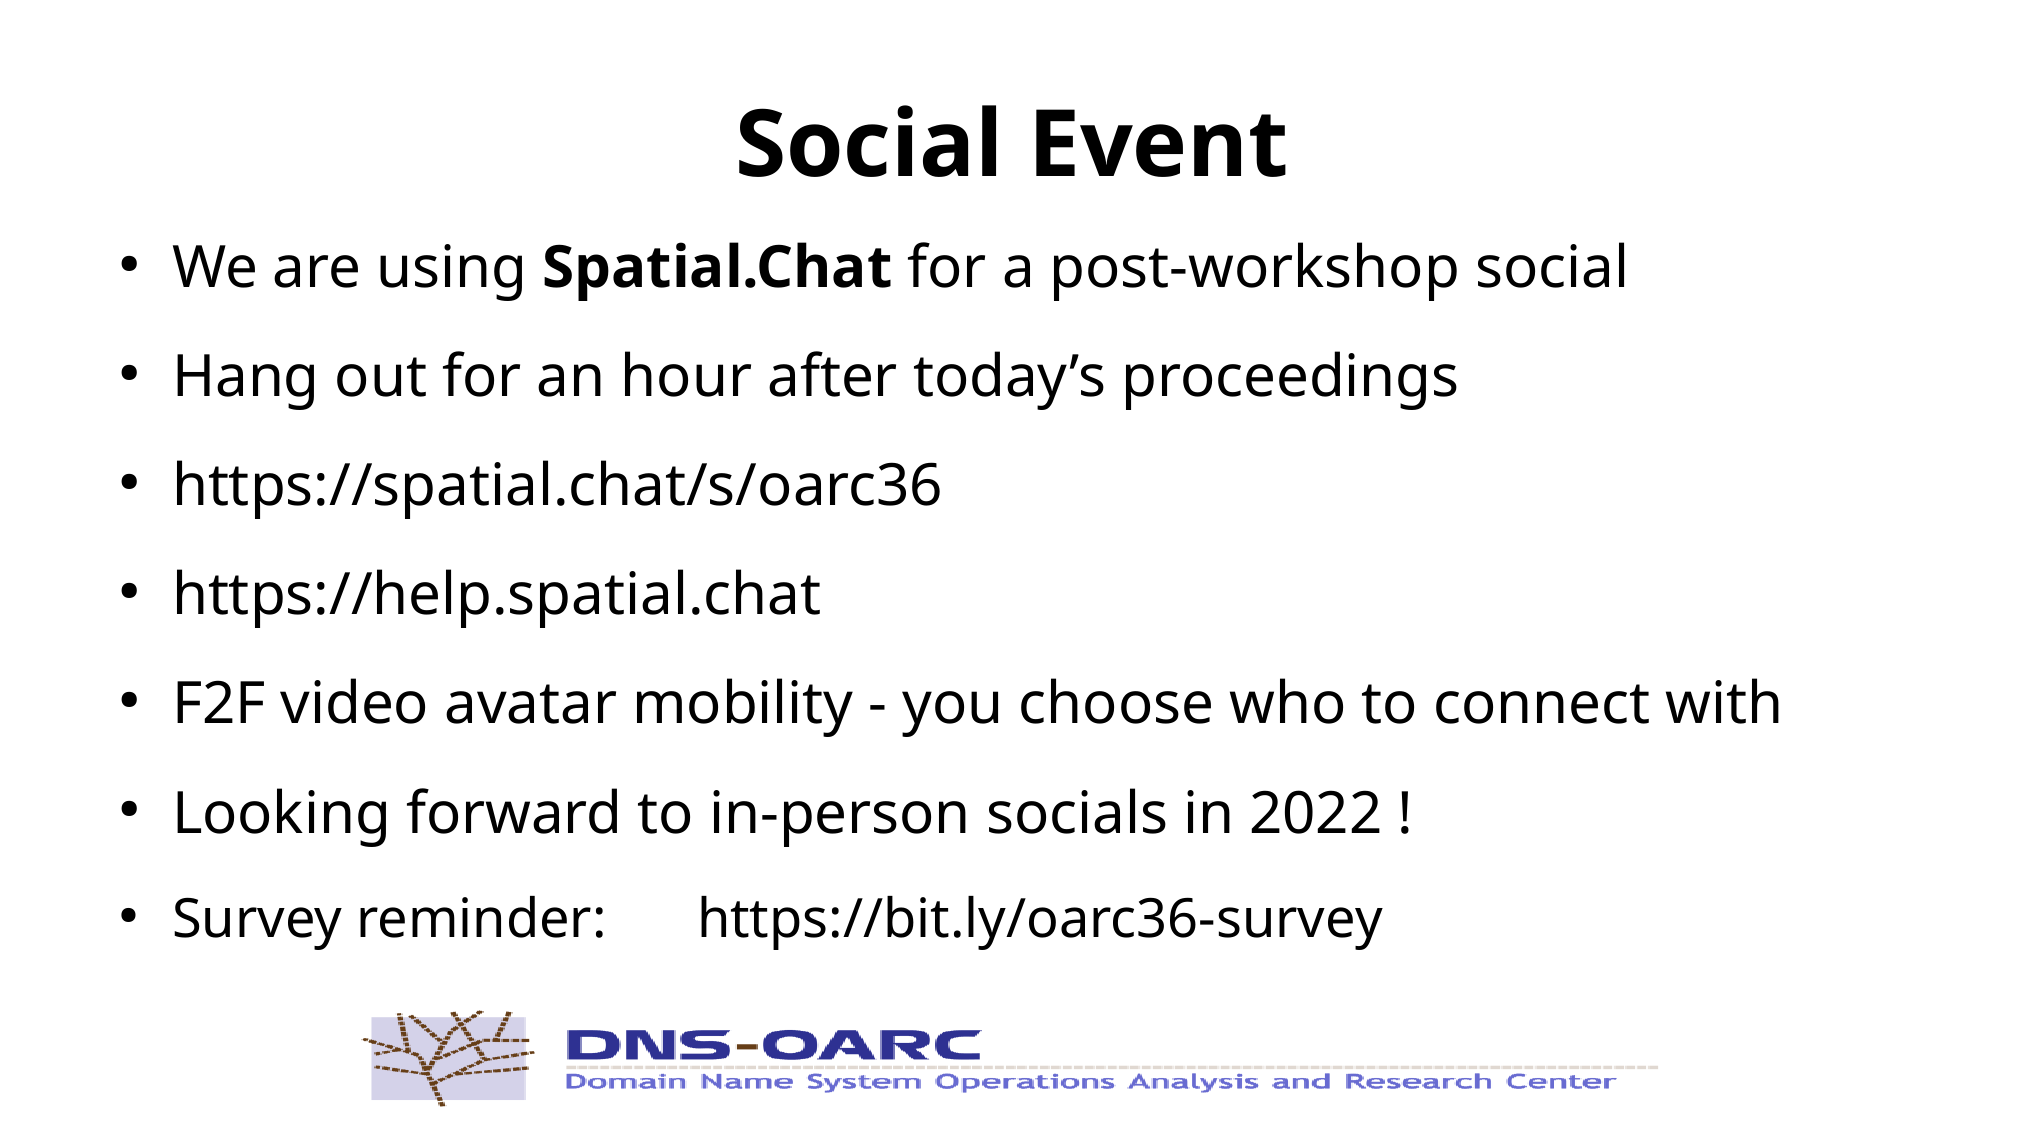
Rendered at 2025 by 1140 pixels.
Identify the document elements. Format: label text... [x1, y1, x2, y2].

list We are using Spatial.Chat for a post-workshop social Hang out for an hour after today’s proceedings https://spatial.chat/s/oarc36 https://help.spatial.chat F2F video avatar mobility - you choose who to connect with Looking forward to in-person socials in 2022 ! Survey reminder: https://bit.ly/oarc36-survey [101, 225, 1924, 887]
title Social Event [101, 45, 1924, 225]
picture [289, 1004, 1700, 1113]
